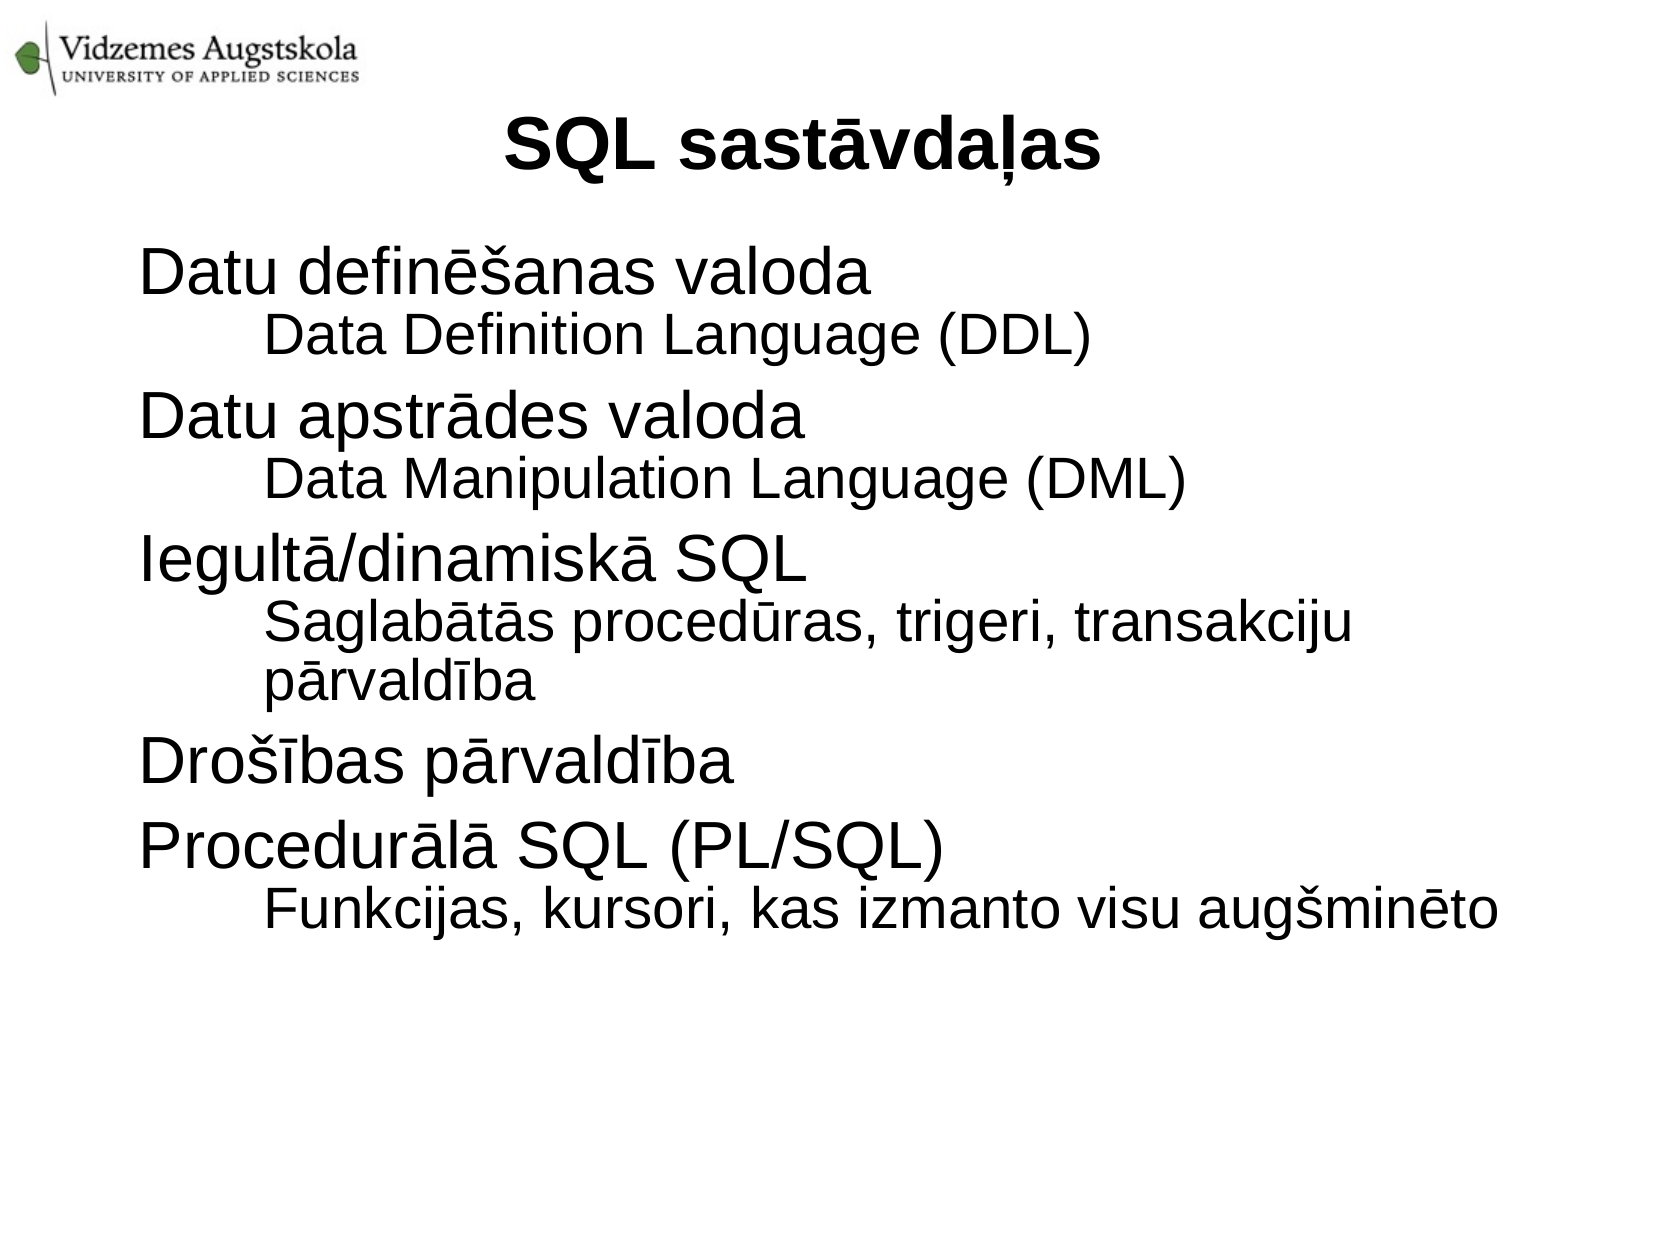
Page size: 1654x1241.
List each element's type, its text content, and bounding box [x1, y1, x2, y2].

list Datu definēšanas valoda Data Definition Language (DDL) Datu apstrādes valoda Data Manipulation Language (DML) Iegultā/dinamiskā SQL Saglabātās procedūras, trigeri, transakciju pārvaldība Drošības pārvaldība Procedurālā SQL (PL/SQL) Funkcijas, kursori, kas izmanto visu augšminēto [82, 236, 1569, 1107]
picture [5, 2, 368, 113]
title SQL sastāvdaļas [94, 96, 1512, 195]
